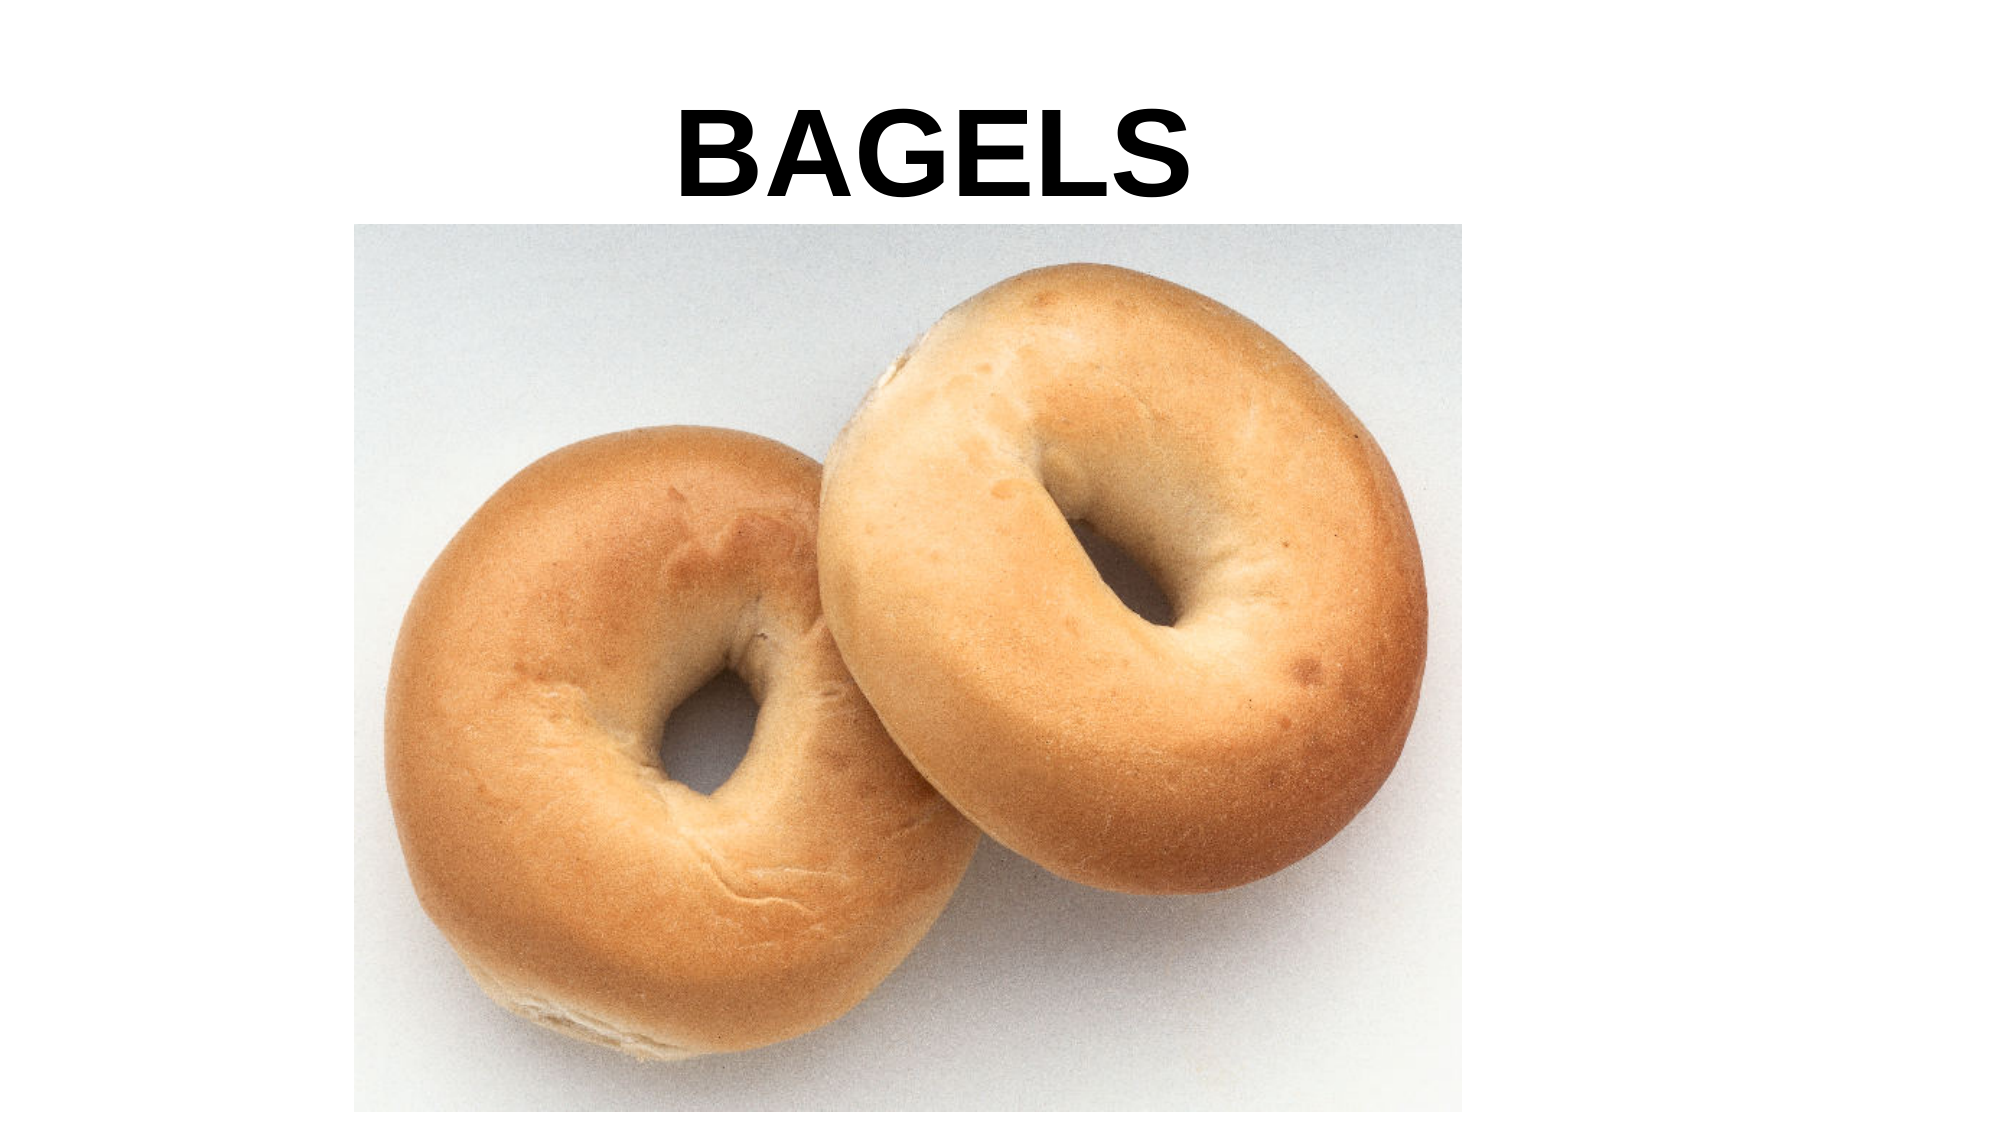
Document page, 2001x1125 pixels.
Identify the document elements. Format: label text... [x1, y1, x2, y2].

title BAGELS [137, 47, 1863, 266]
picture [354, 224, 1462, 1112]
